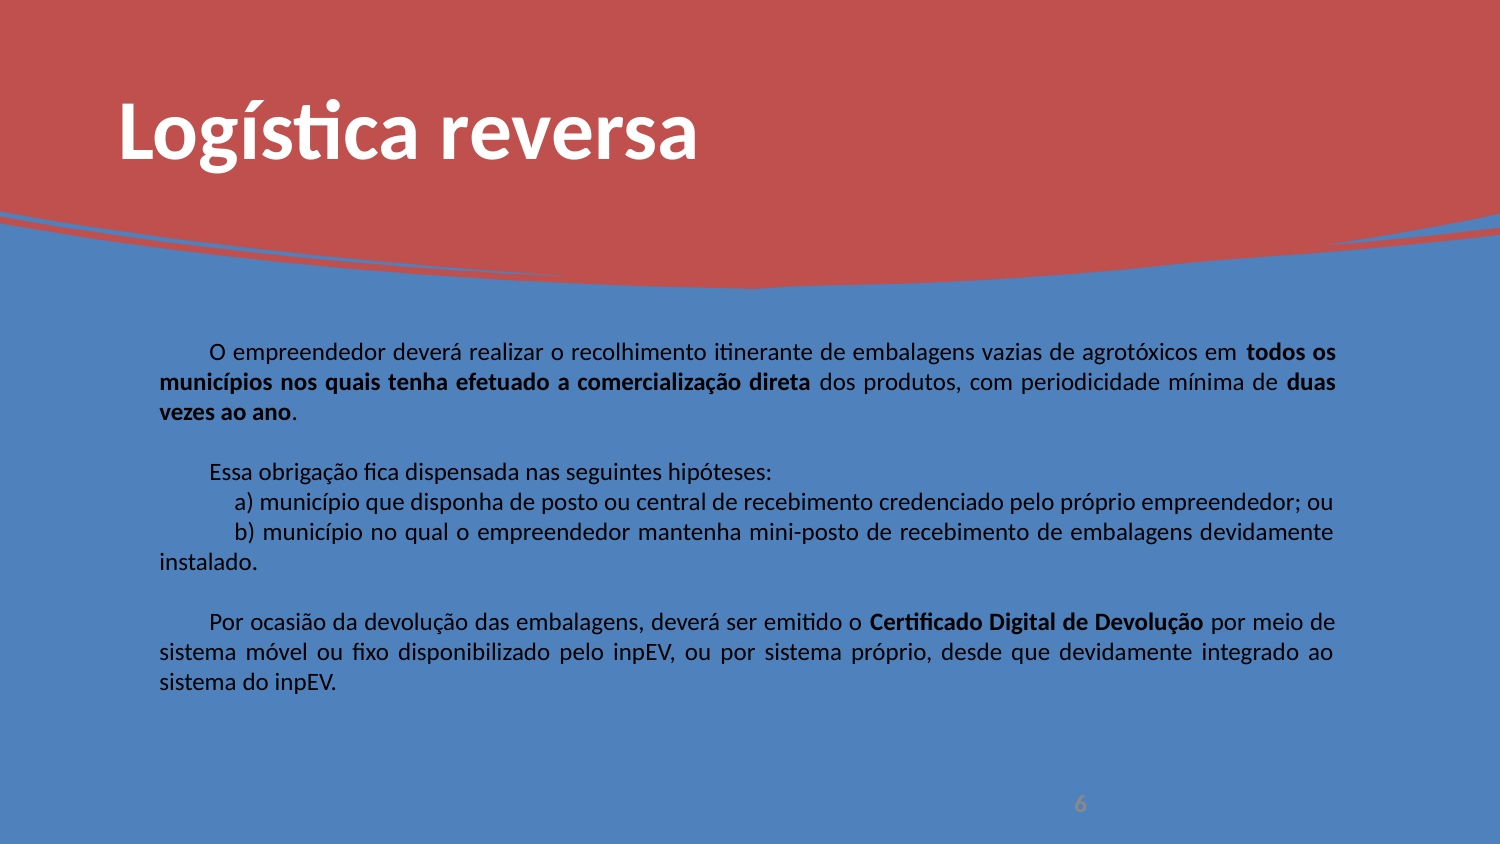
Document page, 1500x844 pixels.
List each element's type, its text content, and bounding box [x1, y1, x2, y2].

slide_number 6 [1059, 782, 1397, 827]
text_box O empreendedor deverá realizar o recolhimento itinerante de embalagens vazias de agrotóxicos em todos os municípios nos quais tenha efetuado a comercialização direta dos produtos, com periodicidade mínima de duas vezes ao ano. Essa obrigação fica dispensada nas seguintes hipóteses: a) município que disponha de posto ou central de recebimento credenciado pelo próprio empreendedor; ou b) município no qual o empreendedor mantenha mini-posto de recebimento de embalagens devidamente instalado. Por ocasião da devolução das embalagens, deverá ser emitido o Certificado Digital de Devolução por meio de sistema móvel ou fixo disponibilizado pelo inpEV, ou por sistema próprio, desde que devidamente integrado ao sistema do inpEV. [144, 328, 1360, 813]
text_box [0, 0, 1500, 844]
text_box Logística reversa [103, 49, 1397, 216]
